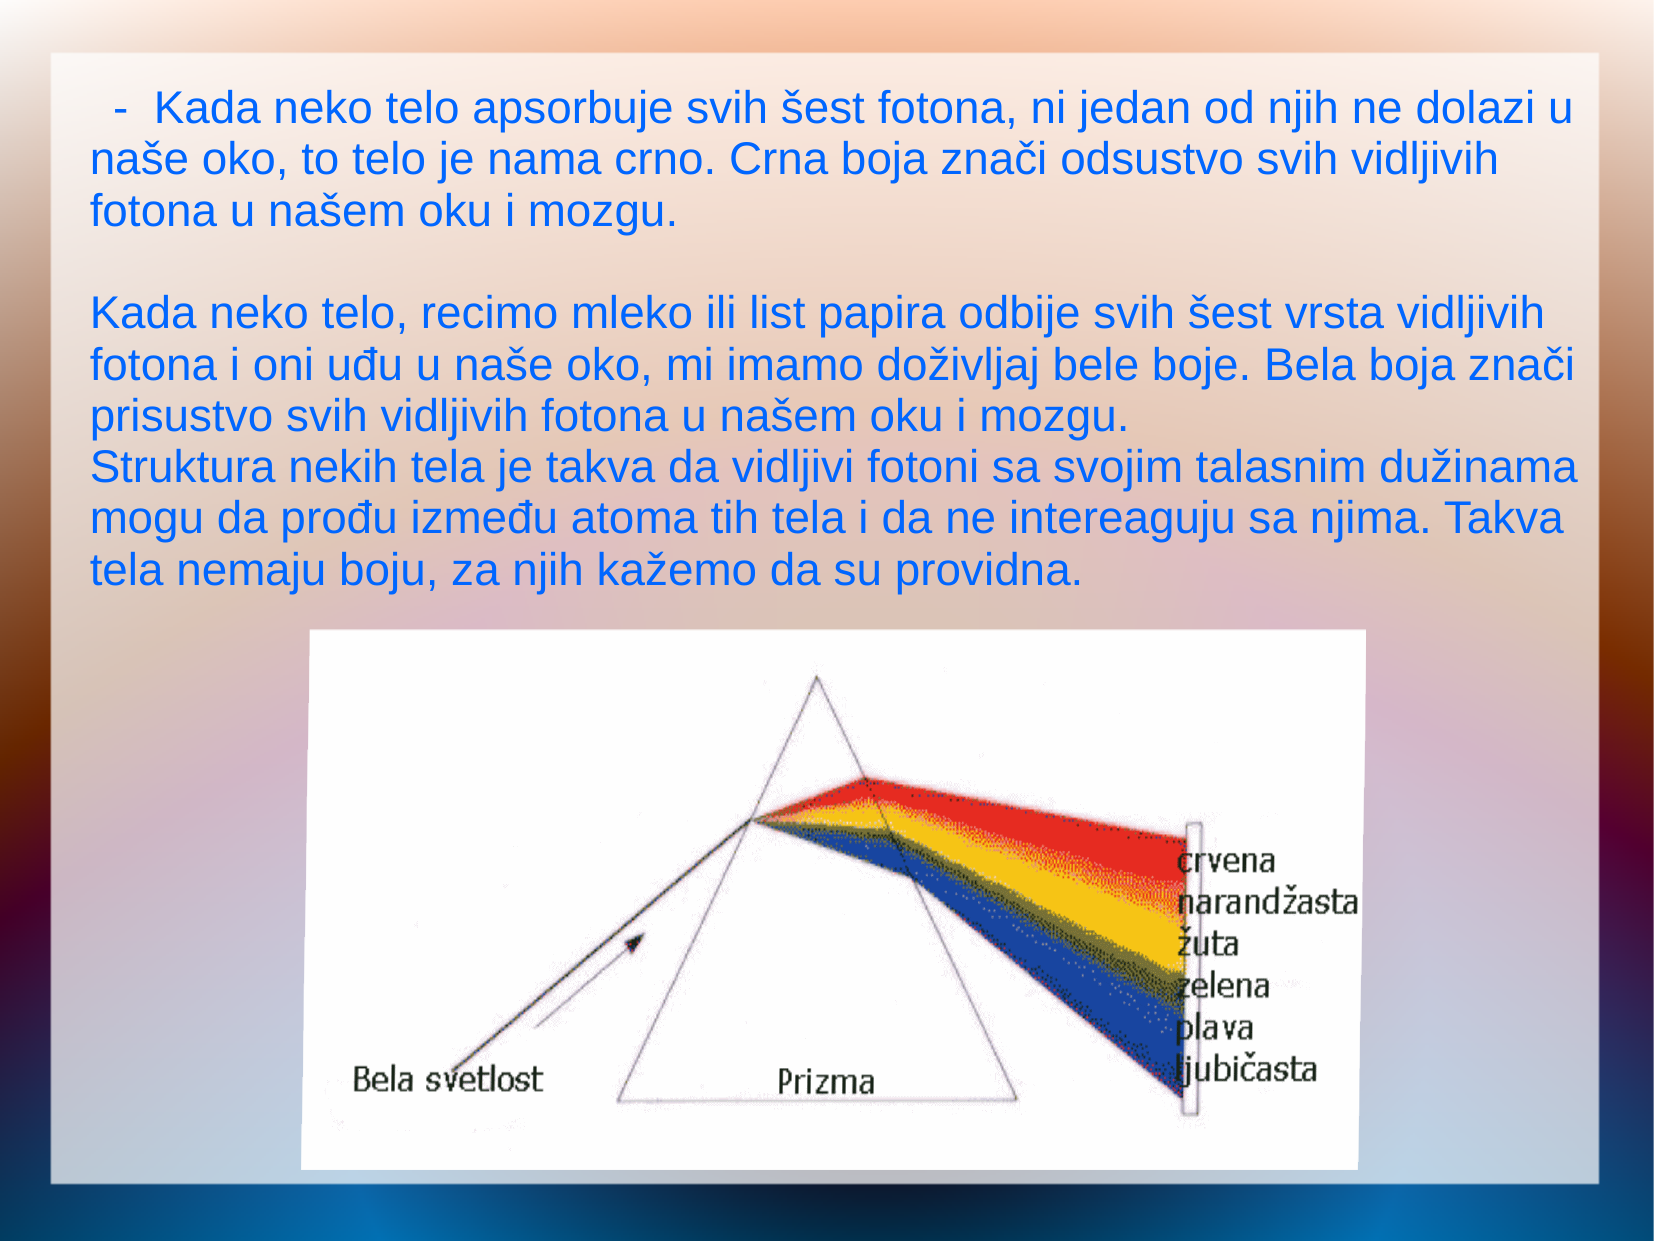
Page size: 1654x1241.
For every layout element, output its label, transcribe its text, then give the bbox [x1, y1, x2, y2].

text_box - Kada neko telo apsorbuje svih šest fotona, ni jedan od njih ne dolazi u naše oko, to telo je nama crno. Crna boja znači odsustvo svih vidljivih fotona u našem oku i mozgu. Kada neko telo, recimo mleko ili list papira odbije svih šest vrsta vidljivih fotona i oni uđu u naše oko, mi imamo doživljaj bele boje. Bela boja znači prisustvo svih vidljivih fotona u našem oku i mozgu. Struktura nekih tela je takva da vidljivi fotoni sa svojim talasnim dužinama mogu da prođu između atoma tih tela i da ne intereaguju sa njima. Takva tela nemaju boju, za njih kažemo da su providna. [75, 74, 1651, 631]
picture [0, 0, 1654, 1241]
